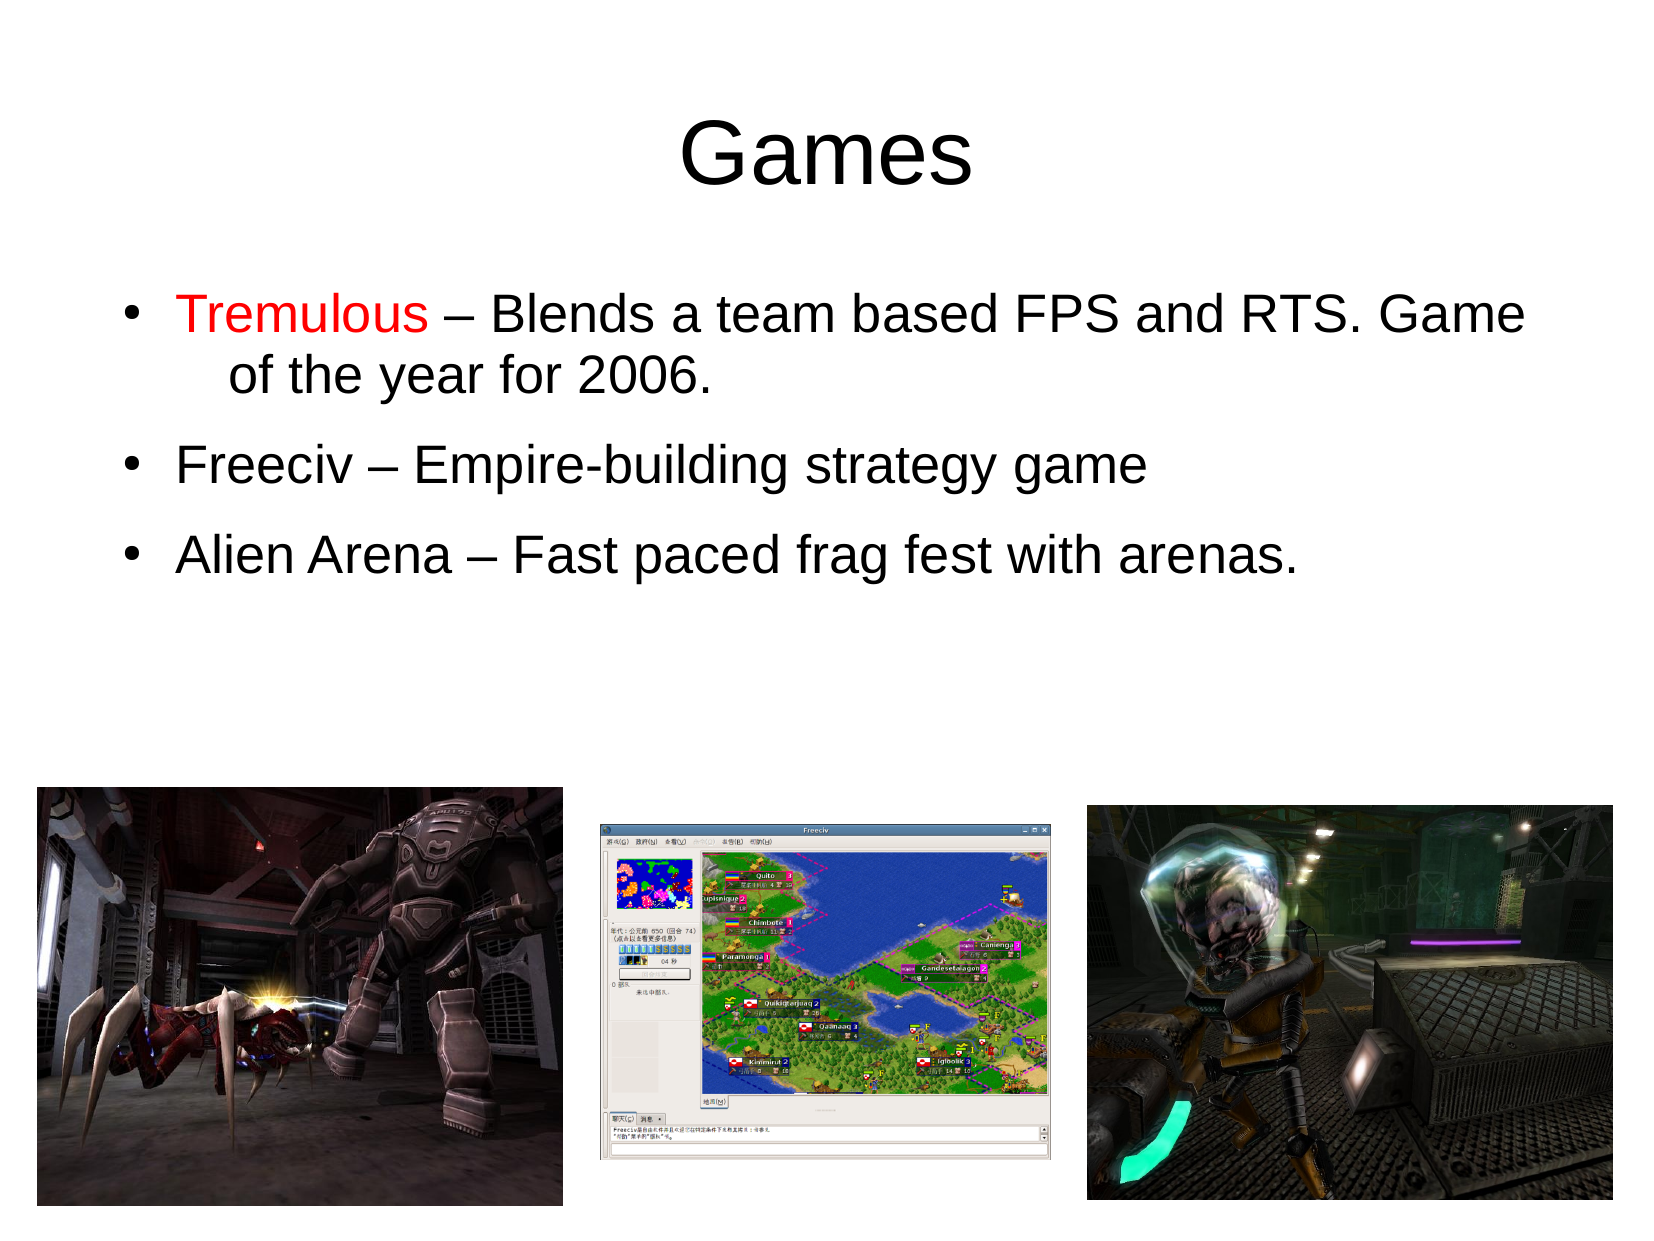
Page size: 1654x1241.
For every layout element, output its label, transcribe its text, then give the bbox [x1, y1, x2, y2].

list Tremulous – Blends a team based FPS and RTS. Game of the year for 2006. Freeciv – Empire-building strategy game Alien Arena – Fast paced frag fest with arenas. [86, 283, 1576, 1088]
picture [1087, 805, 1613, 1201]
picture [600, 824, 1051, 1160]
picture [37, 787, 563, 1207]
title Games [82, 56, 1571, 250]
